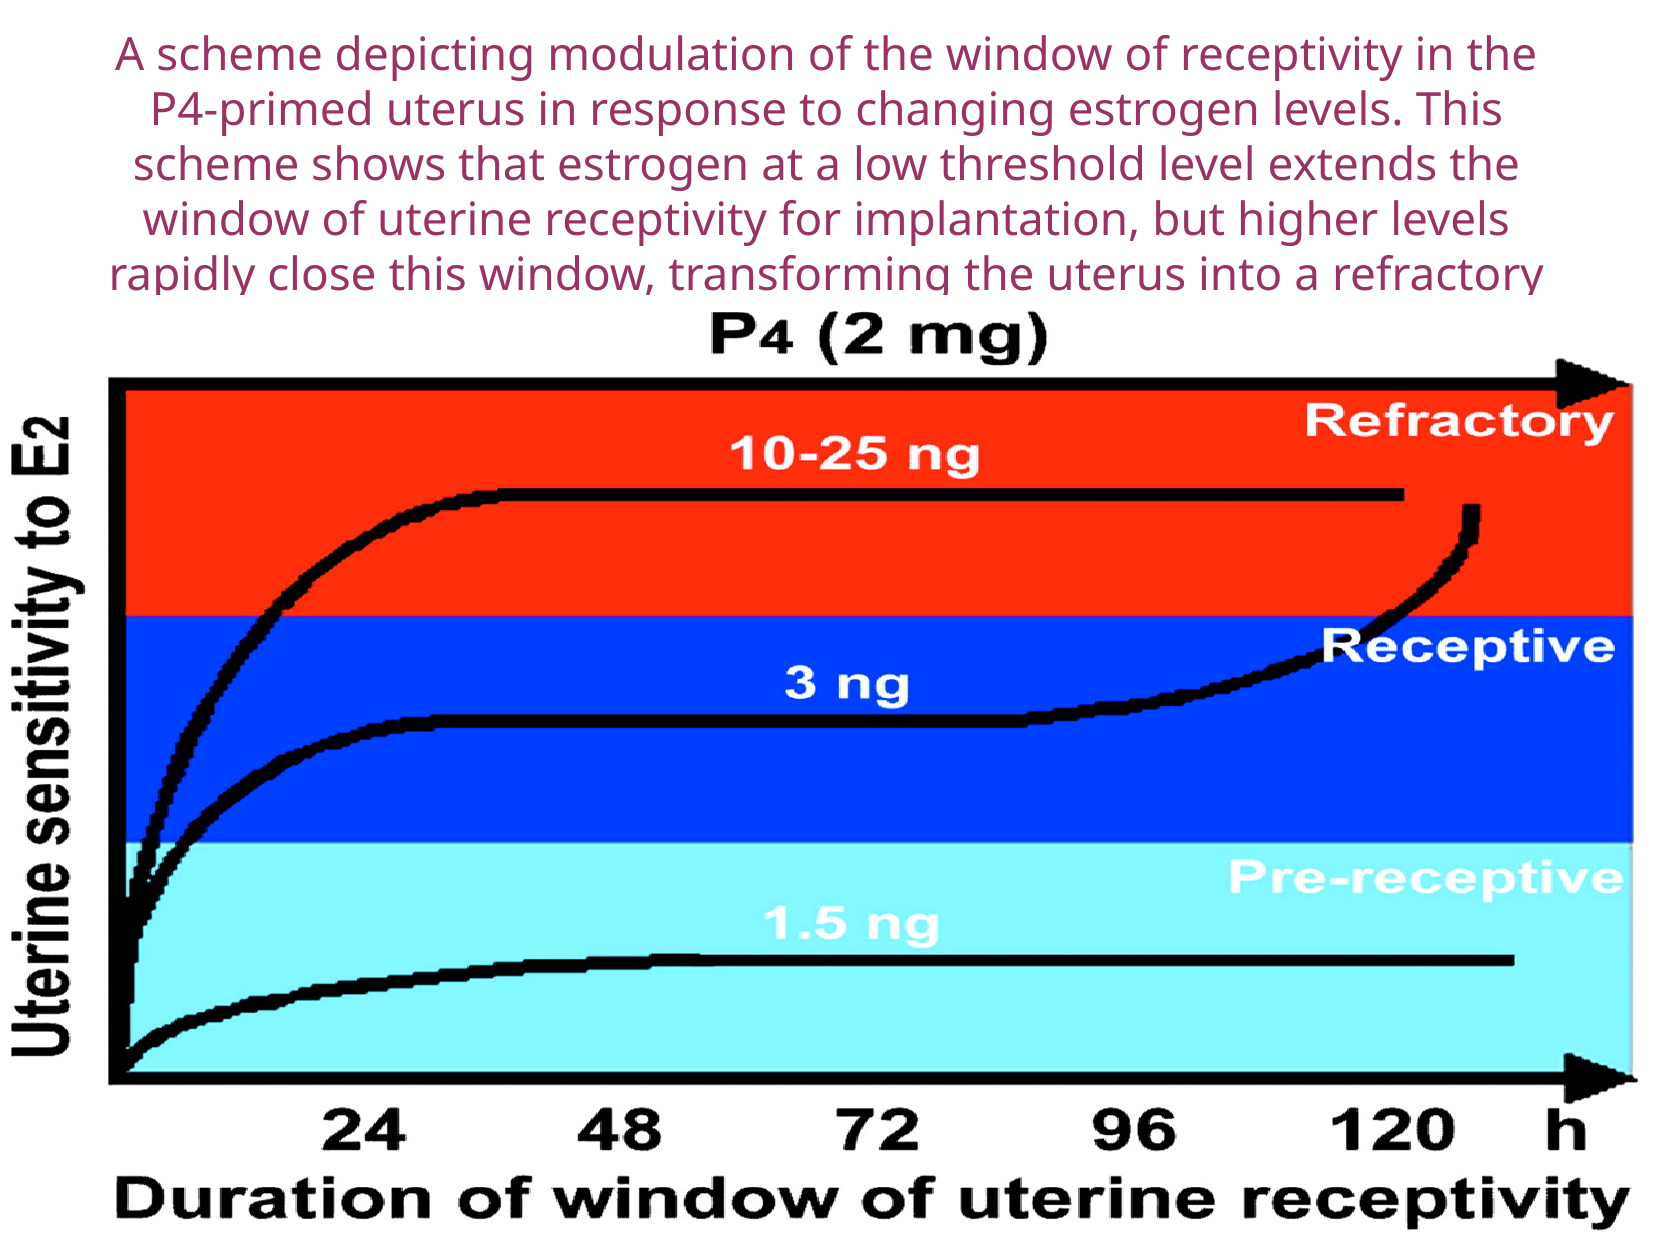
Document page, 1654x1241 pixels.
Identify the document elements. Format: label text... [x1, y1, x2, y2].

picture [0, 295, 1654, 1240]
title A scheme depicting modulation of the window of receptivity in the P4-primed uterus in response to changing estrogen levels. This scheme shows that estrogen at a low threshold level extends the window of uterine receptivity for implantation, but higher levels rapidly close this window, transforming the uterus into a refractory state. [82, 24, 1571, 282]
